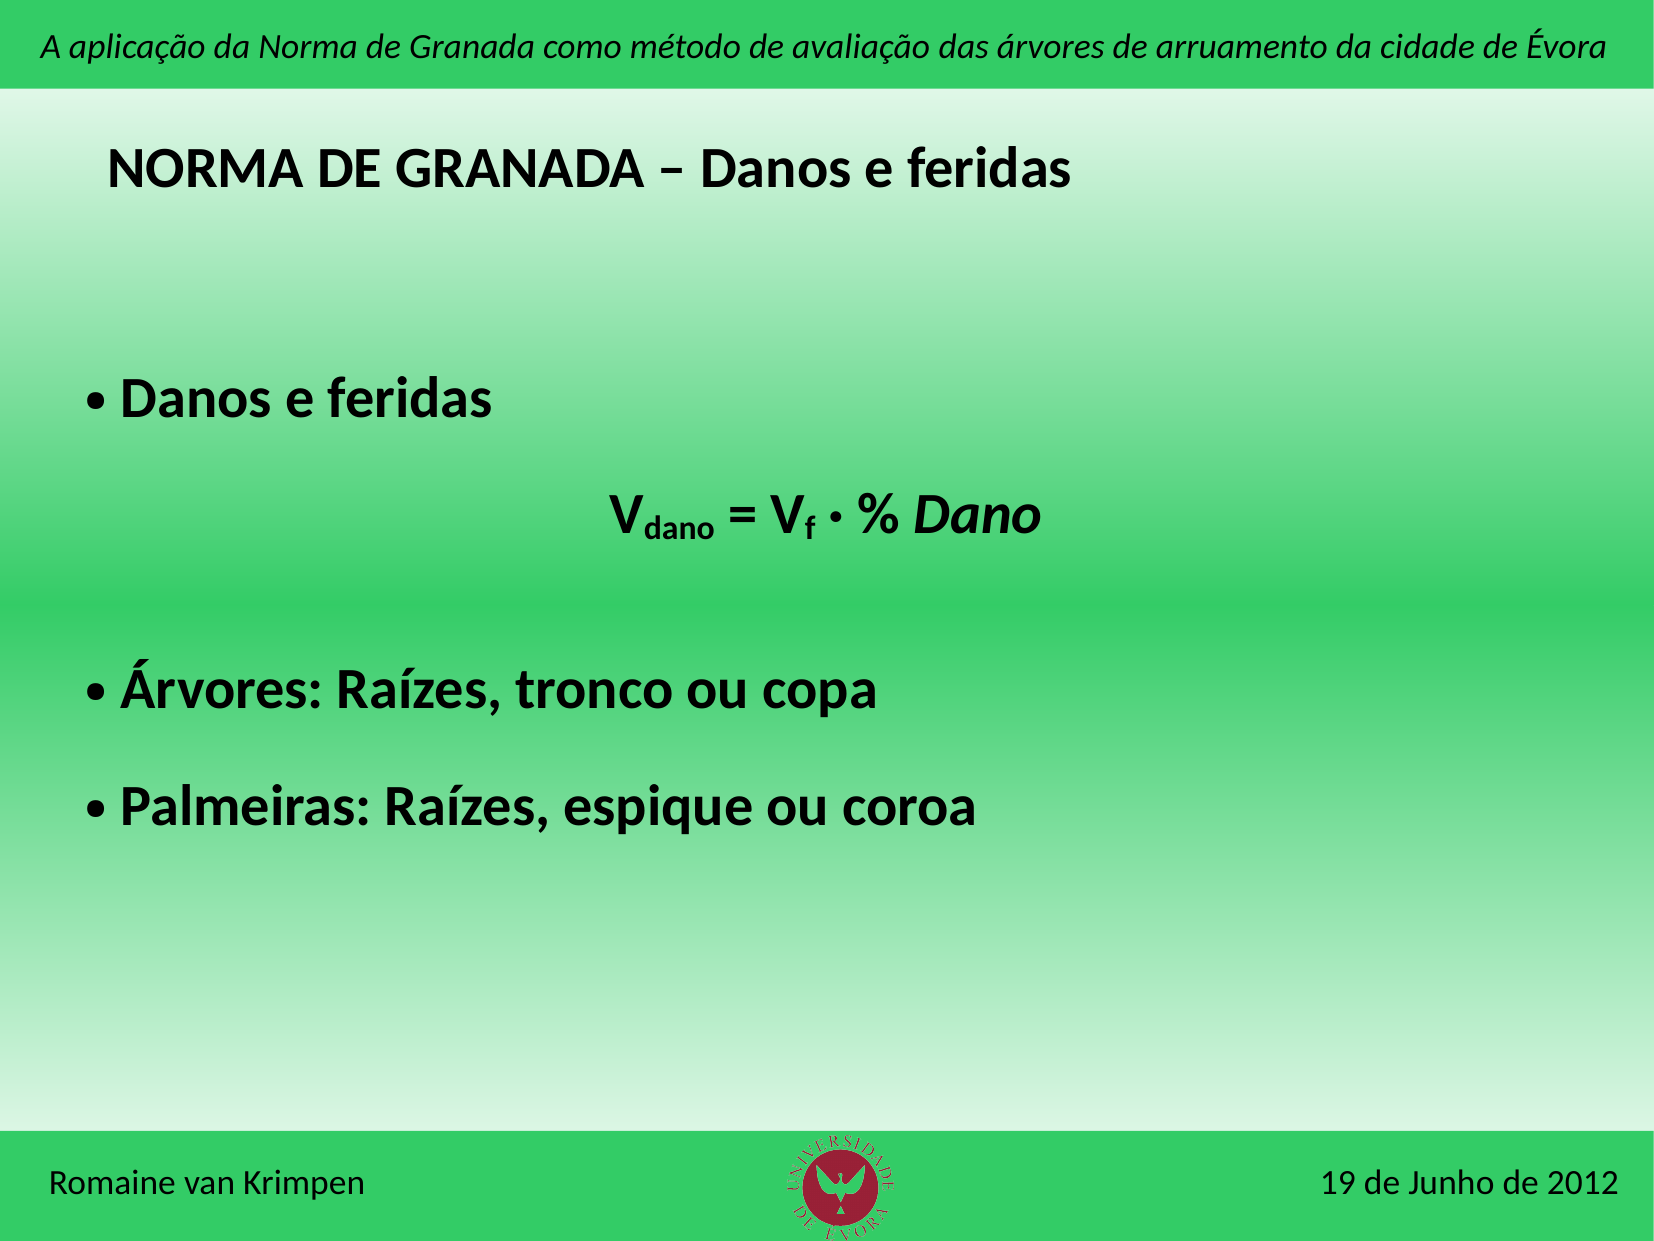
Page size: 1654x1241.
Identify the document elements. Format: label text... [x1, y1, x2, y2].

text_box Danos e feridas Vdano = Vf · % Dano Árvores: Raízes, tronco ou copa Palmeiras: Raízes, espique ou coroa [78, 228, 1587, 1102]
text_box NORMA DE GRANADA – Danos e feridas [78, 132, 1587, 214]
picture [787, 1135, 894, 1241]
